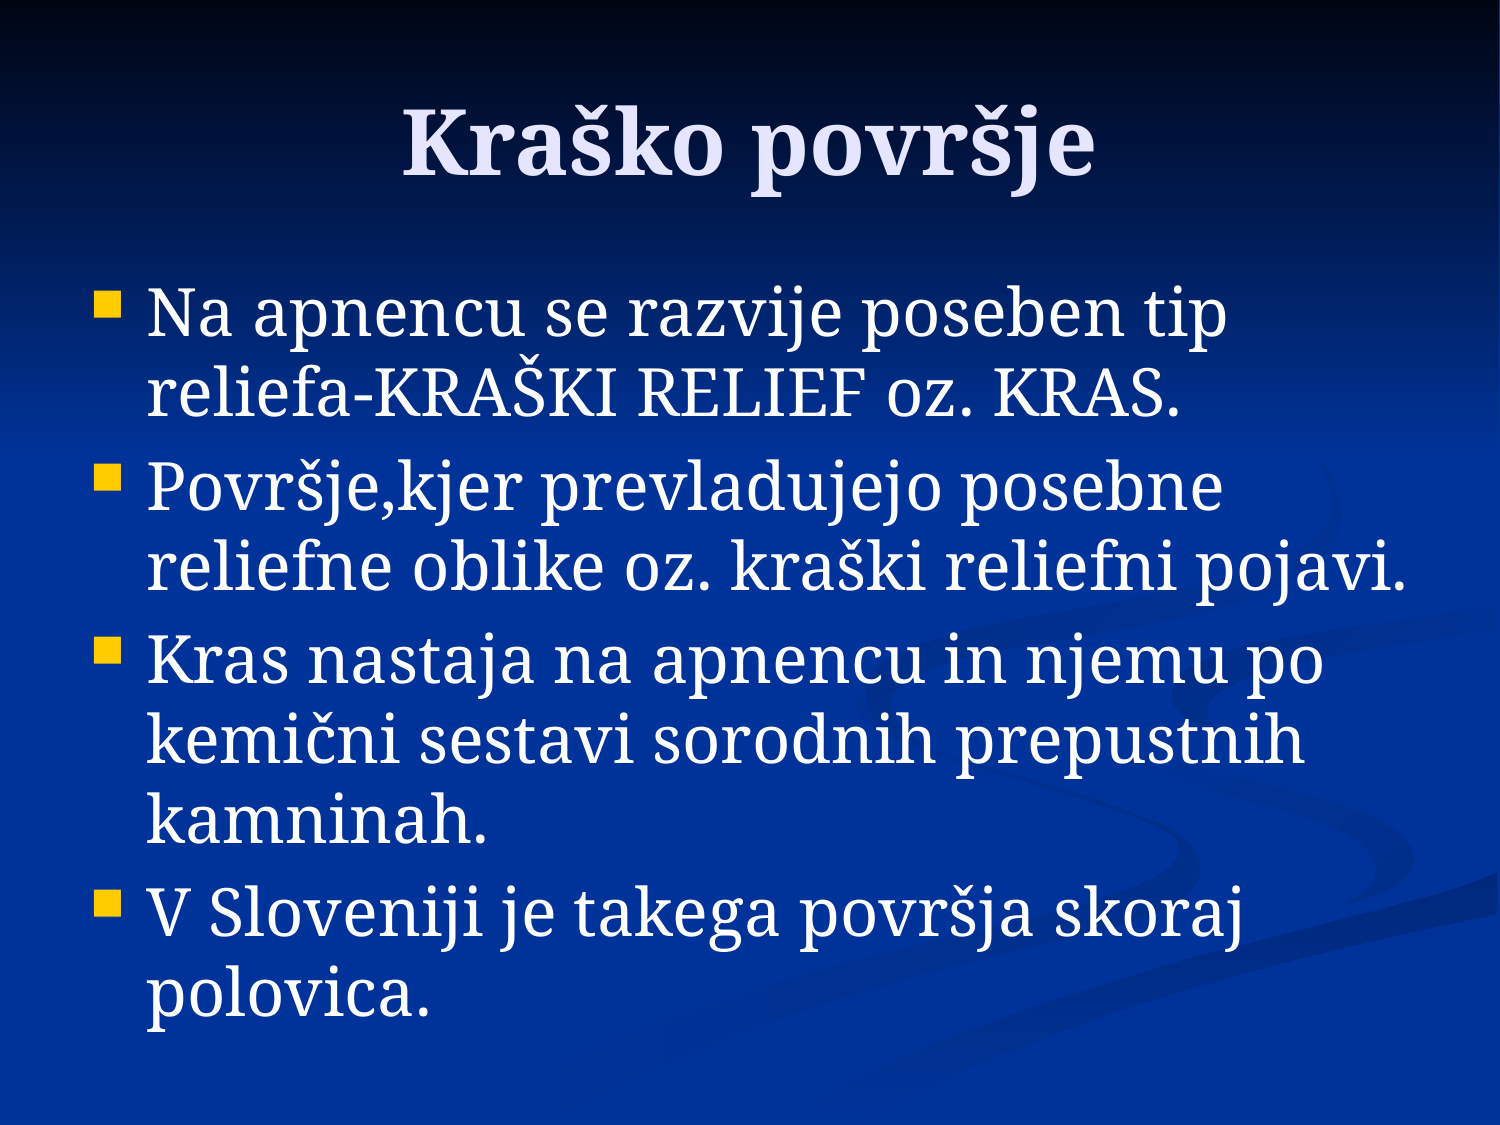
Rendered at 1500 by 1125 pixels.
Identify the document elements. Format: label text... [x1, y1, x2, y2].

title Kraško površje [75, 45, 1425, 233]
list Na apnencu se razvije poseben tip reliefa-KRAŠKI RELIEF oz. KRAS. Površje,kjer prevladujejo posebne reliefne oblike oz. kraški reliefni pojavi. Kras nastaja na apnencu in njemu po kemični sestavi sorodnih prepustnih kamninah. V Sloveniji je takega površja skoraj polovica. [75, 262, 1425, 1005]
